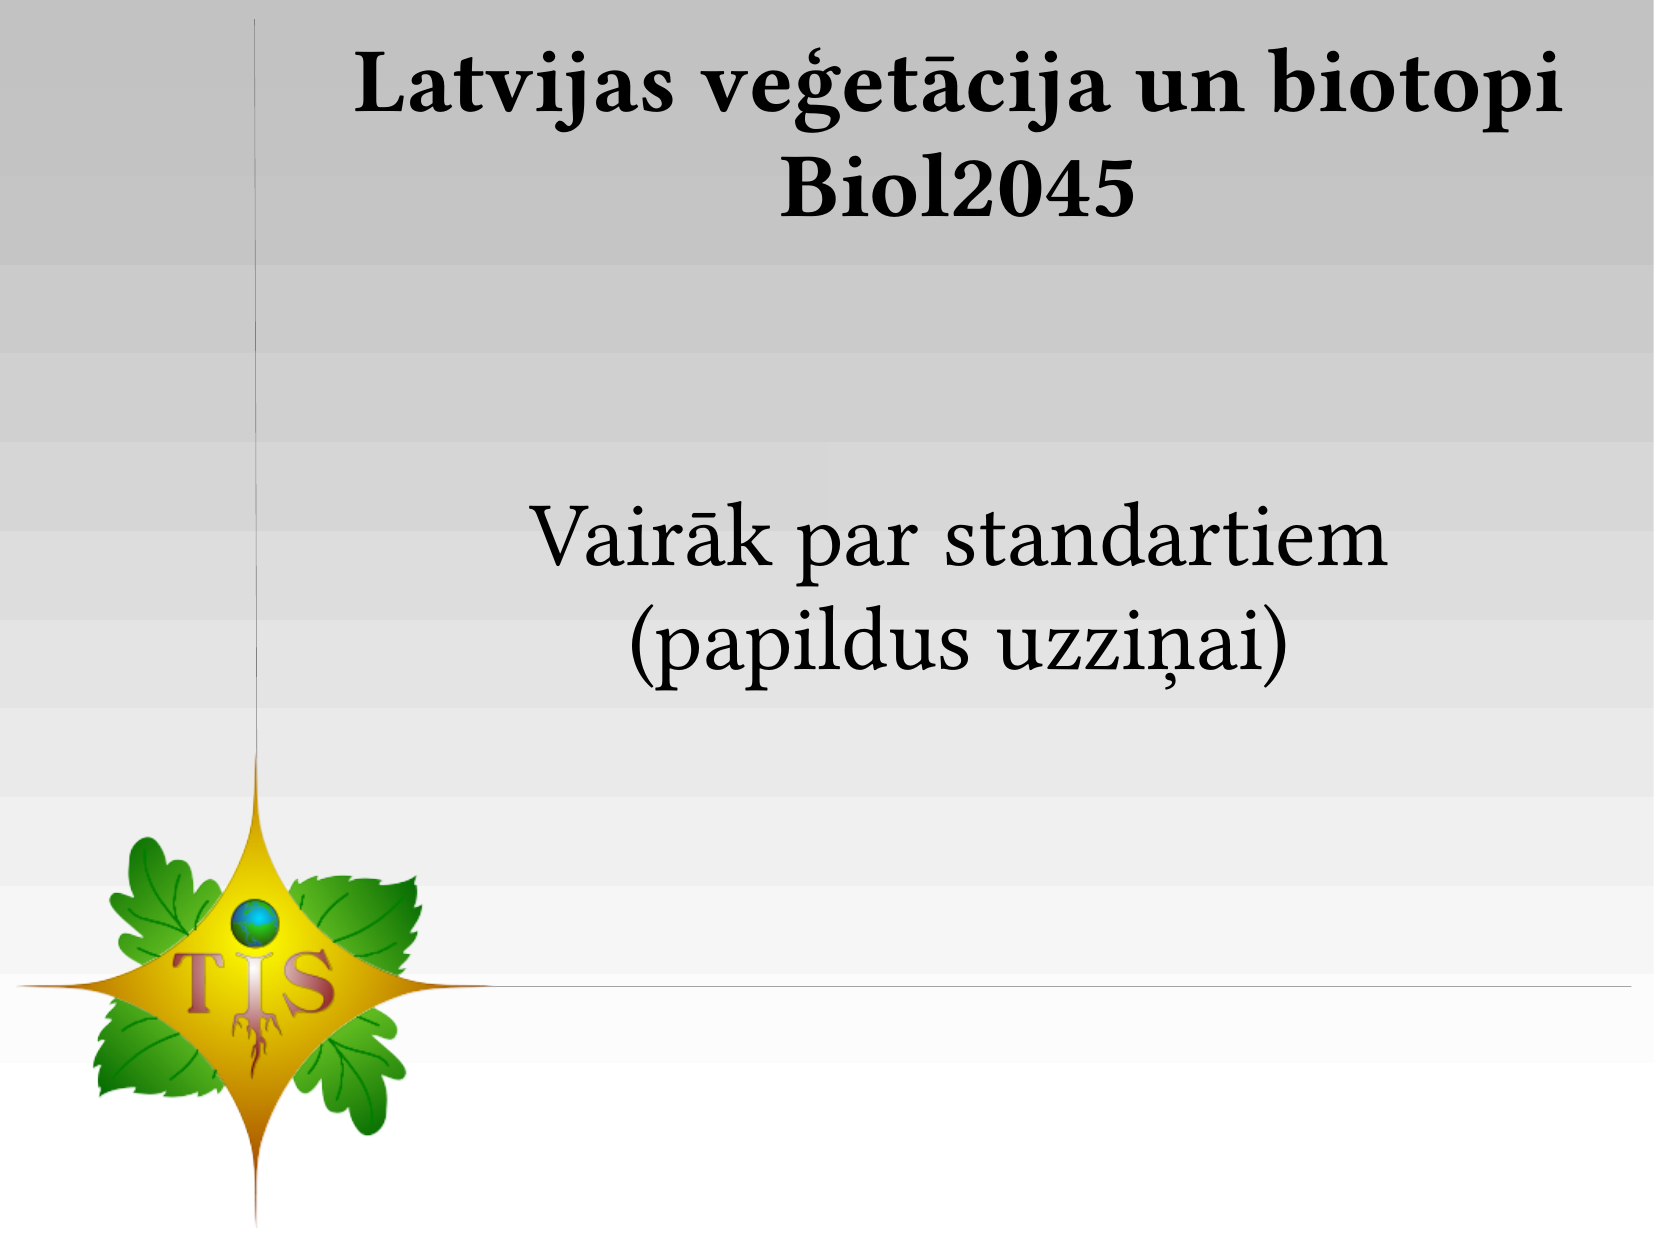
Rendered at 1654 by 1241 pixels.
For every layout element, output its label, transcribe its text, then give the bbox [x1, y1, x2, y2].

title Vairāk par standartiem (papildus uzziņai) [295, 314, 1625, 861]
picture [0, 0, 1654, 1241]
